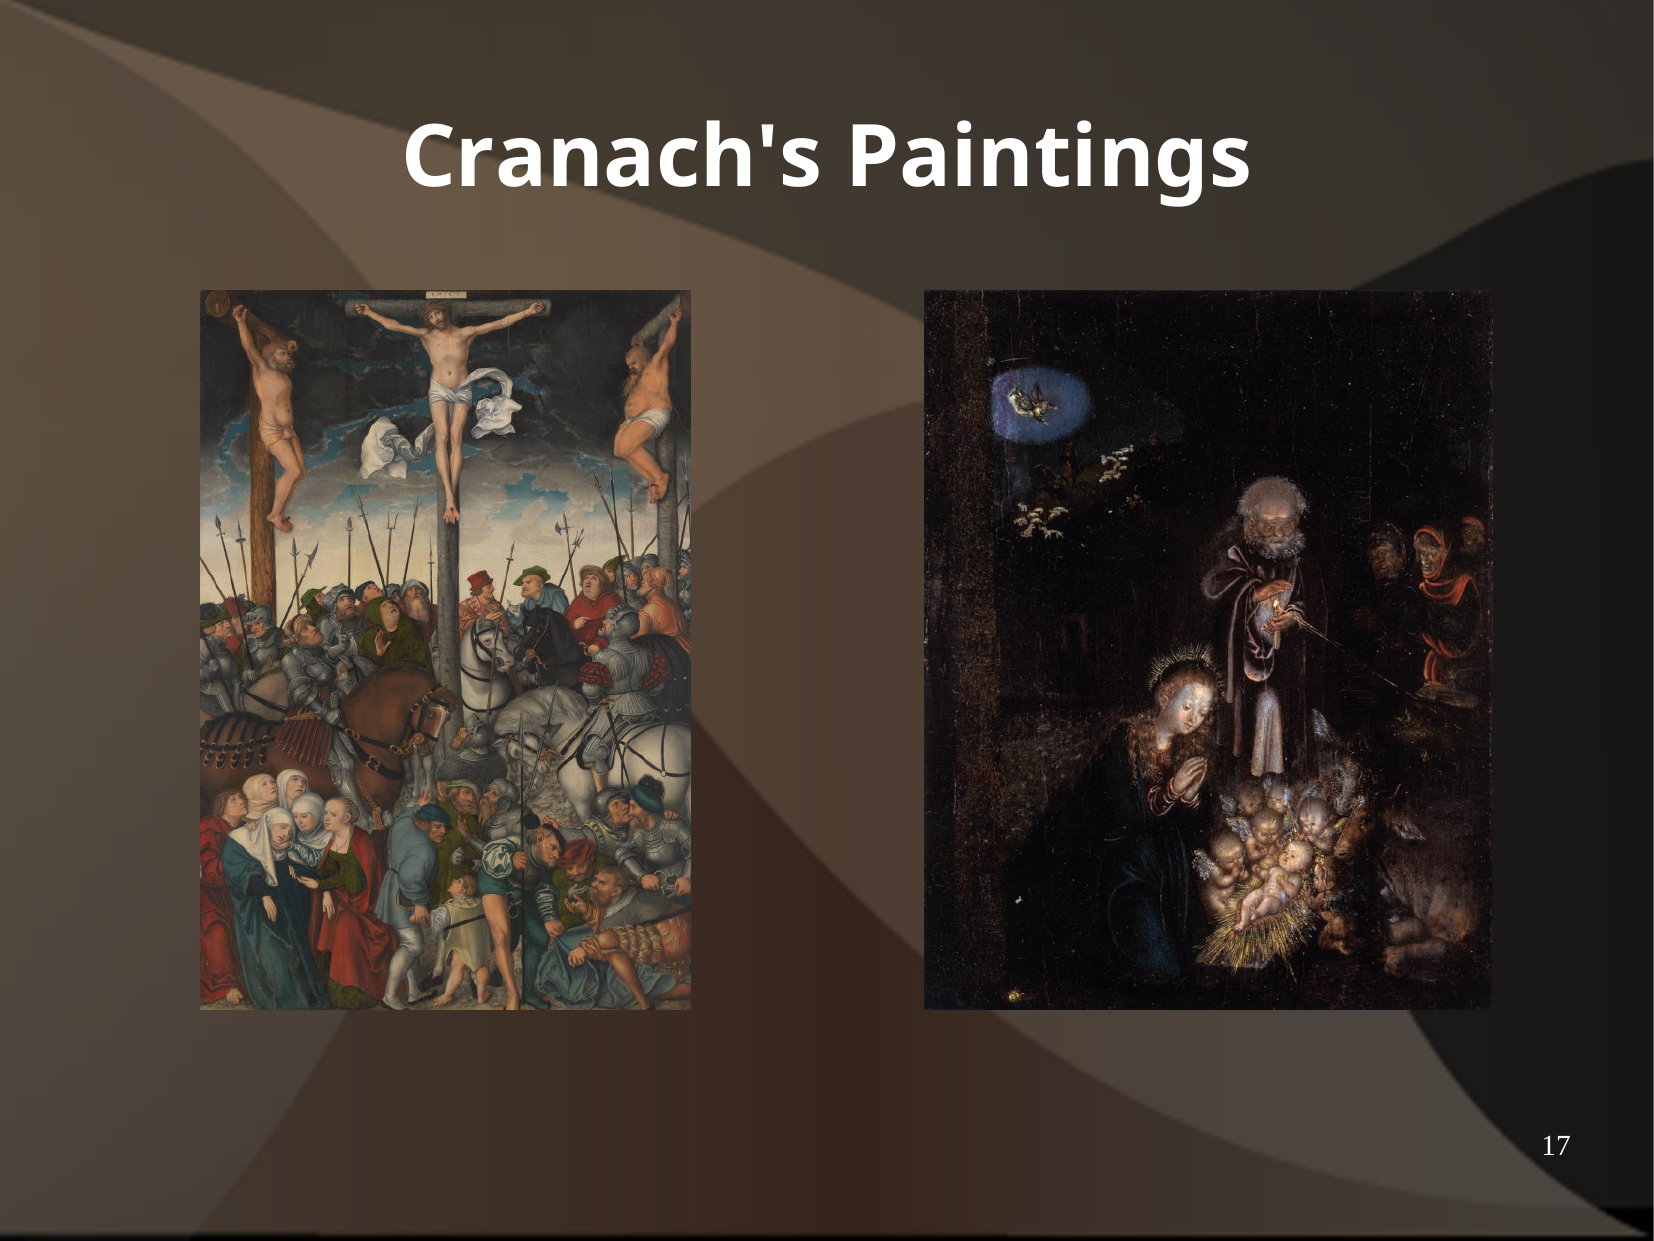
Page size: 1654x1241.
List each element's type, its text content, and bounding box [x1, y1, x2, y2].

picture [0, 0, 1654, 1241]
title Cranach's Paintings [82, 49, 1571, 257]
